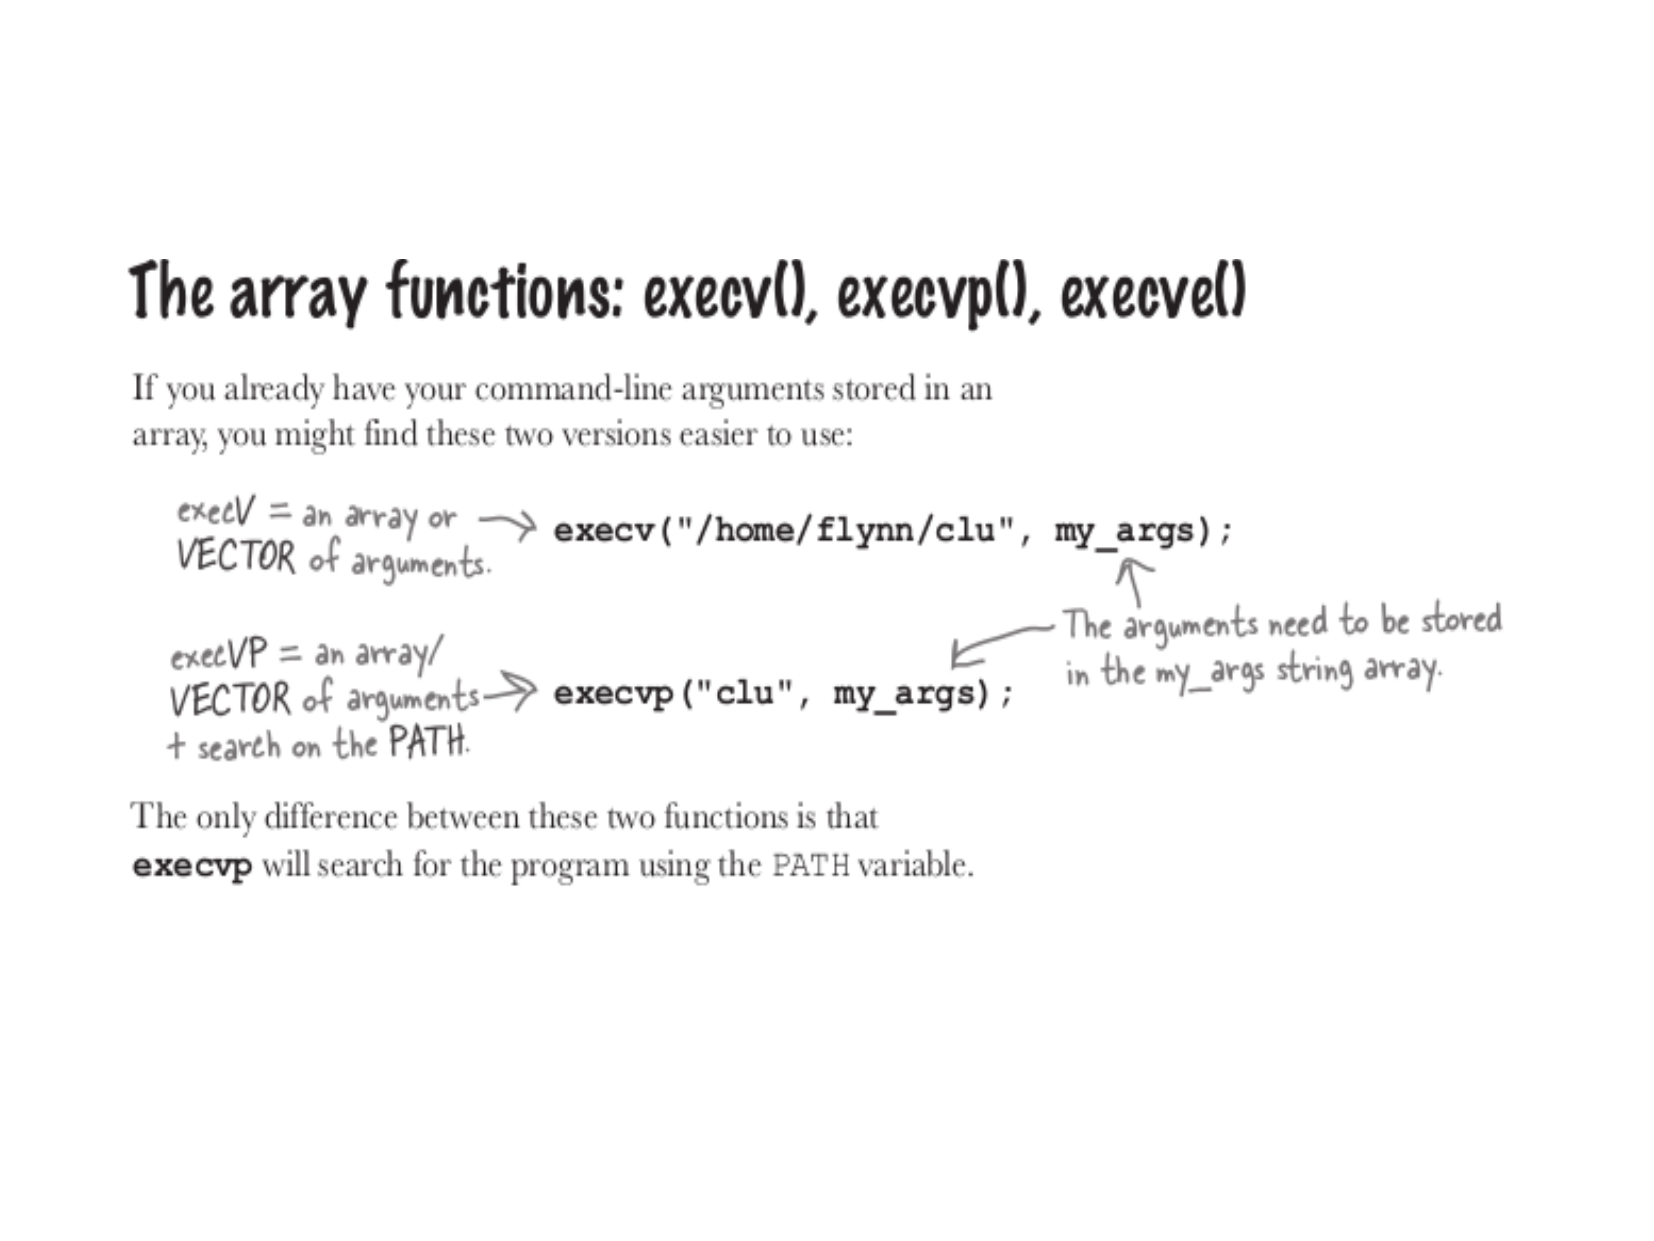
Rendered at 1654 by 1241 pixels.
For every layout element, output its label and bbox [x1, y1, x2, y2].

picture [118, 259, 1548, 898]
